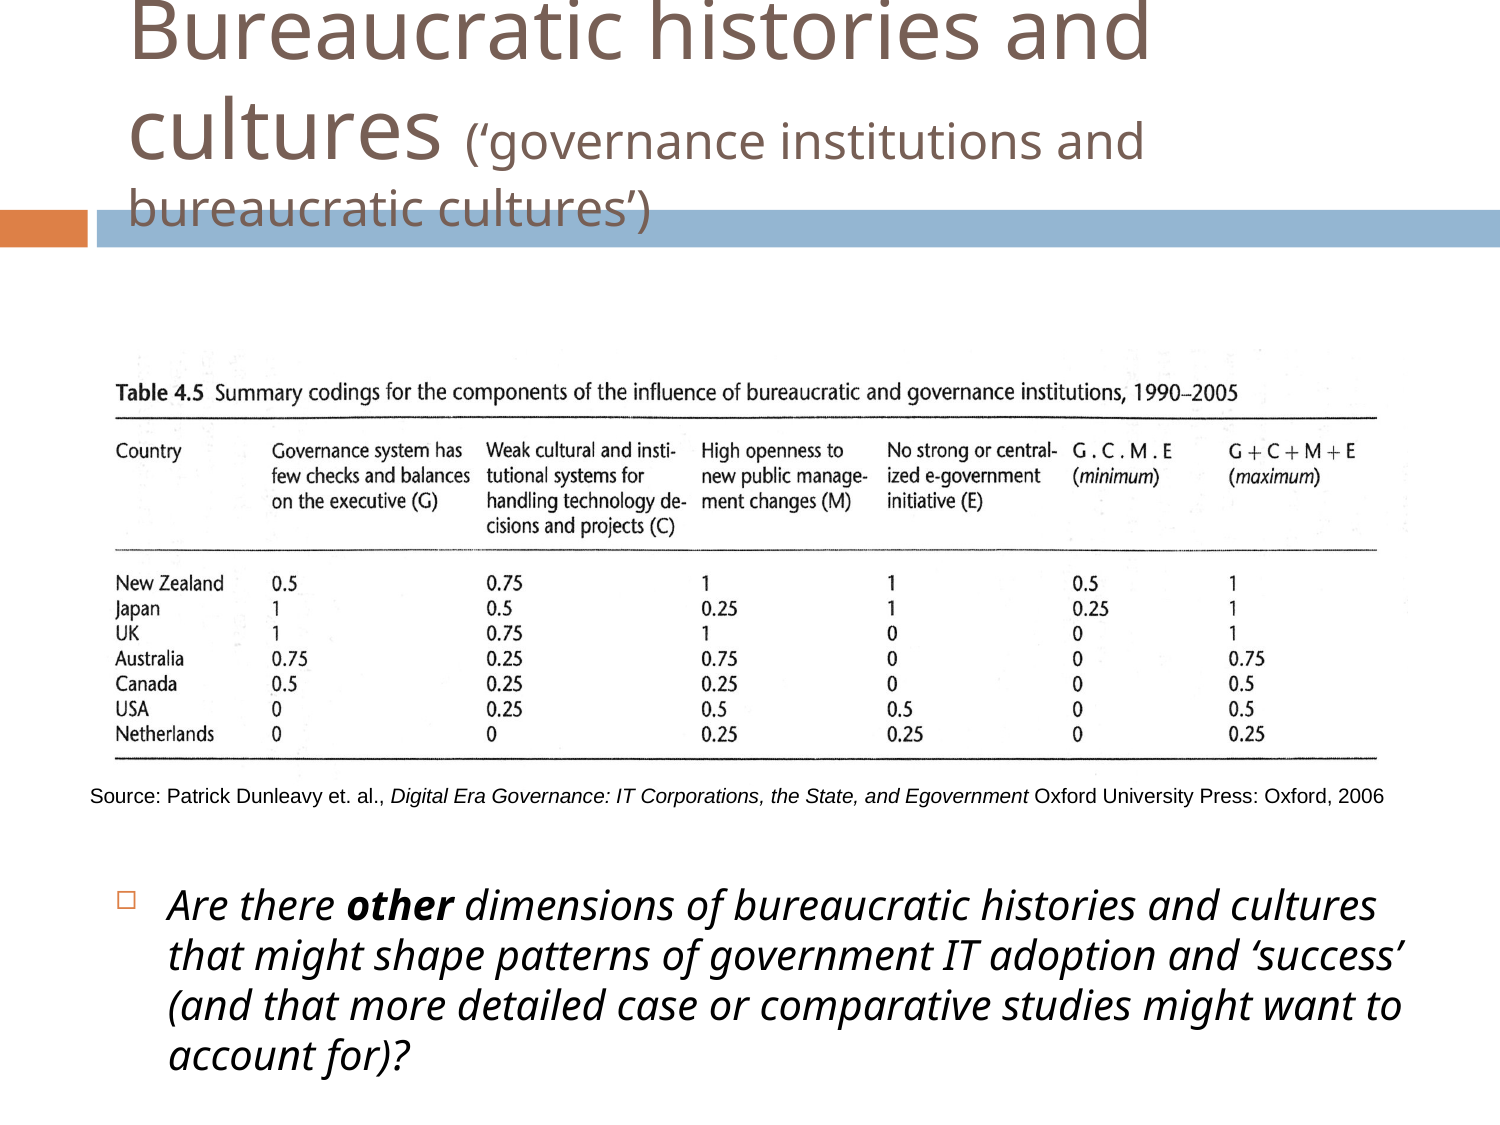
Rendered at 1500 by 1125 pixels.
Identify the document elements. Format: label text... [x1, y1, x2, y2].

picture [99, 349, 1408, 774]
text_box Source: Patrick Dunleavy et. al., Digital Era Governance: IT Corporations, the State, and Egovernment Oxford University Press: Oxford, 2006 [75, 774, 1413, 816]
title Bureaucratic histories and cultures (‘governance institutions and bureaucratic cultures’) [112, 18, 1450, 194]
list Are there other dimensions of bureaucratic histories and cultures that might shape patterns of government IT adoption and ‘success’ (and that more detailed case or comparative studies might want to account for)? [100, 262, 1438, 1037]
